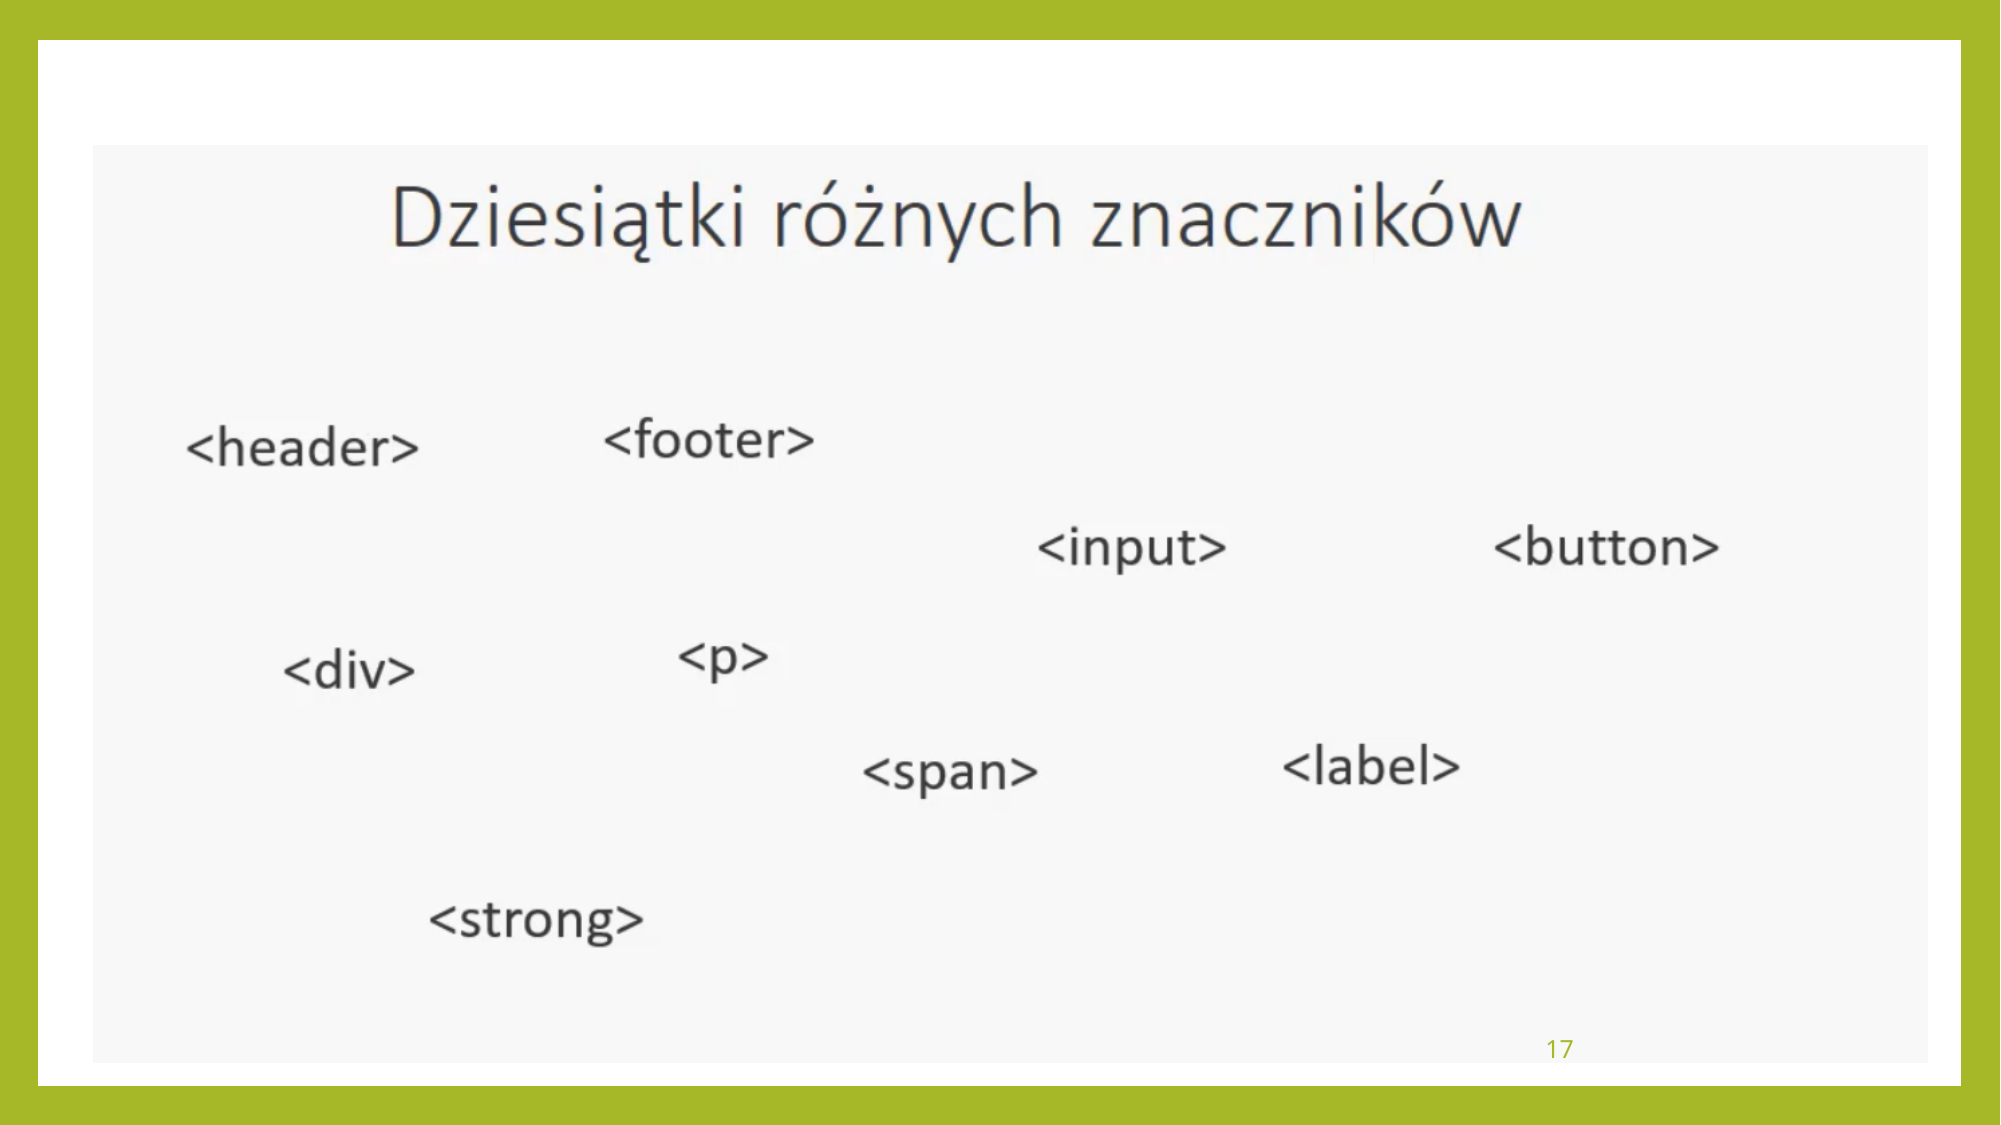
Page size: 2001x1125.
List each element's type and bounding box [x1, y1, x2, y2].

picture [93, 145, 1928, 1063]
text_box [1530, 1020, 1811, 1081]
